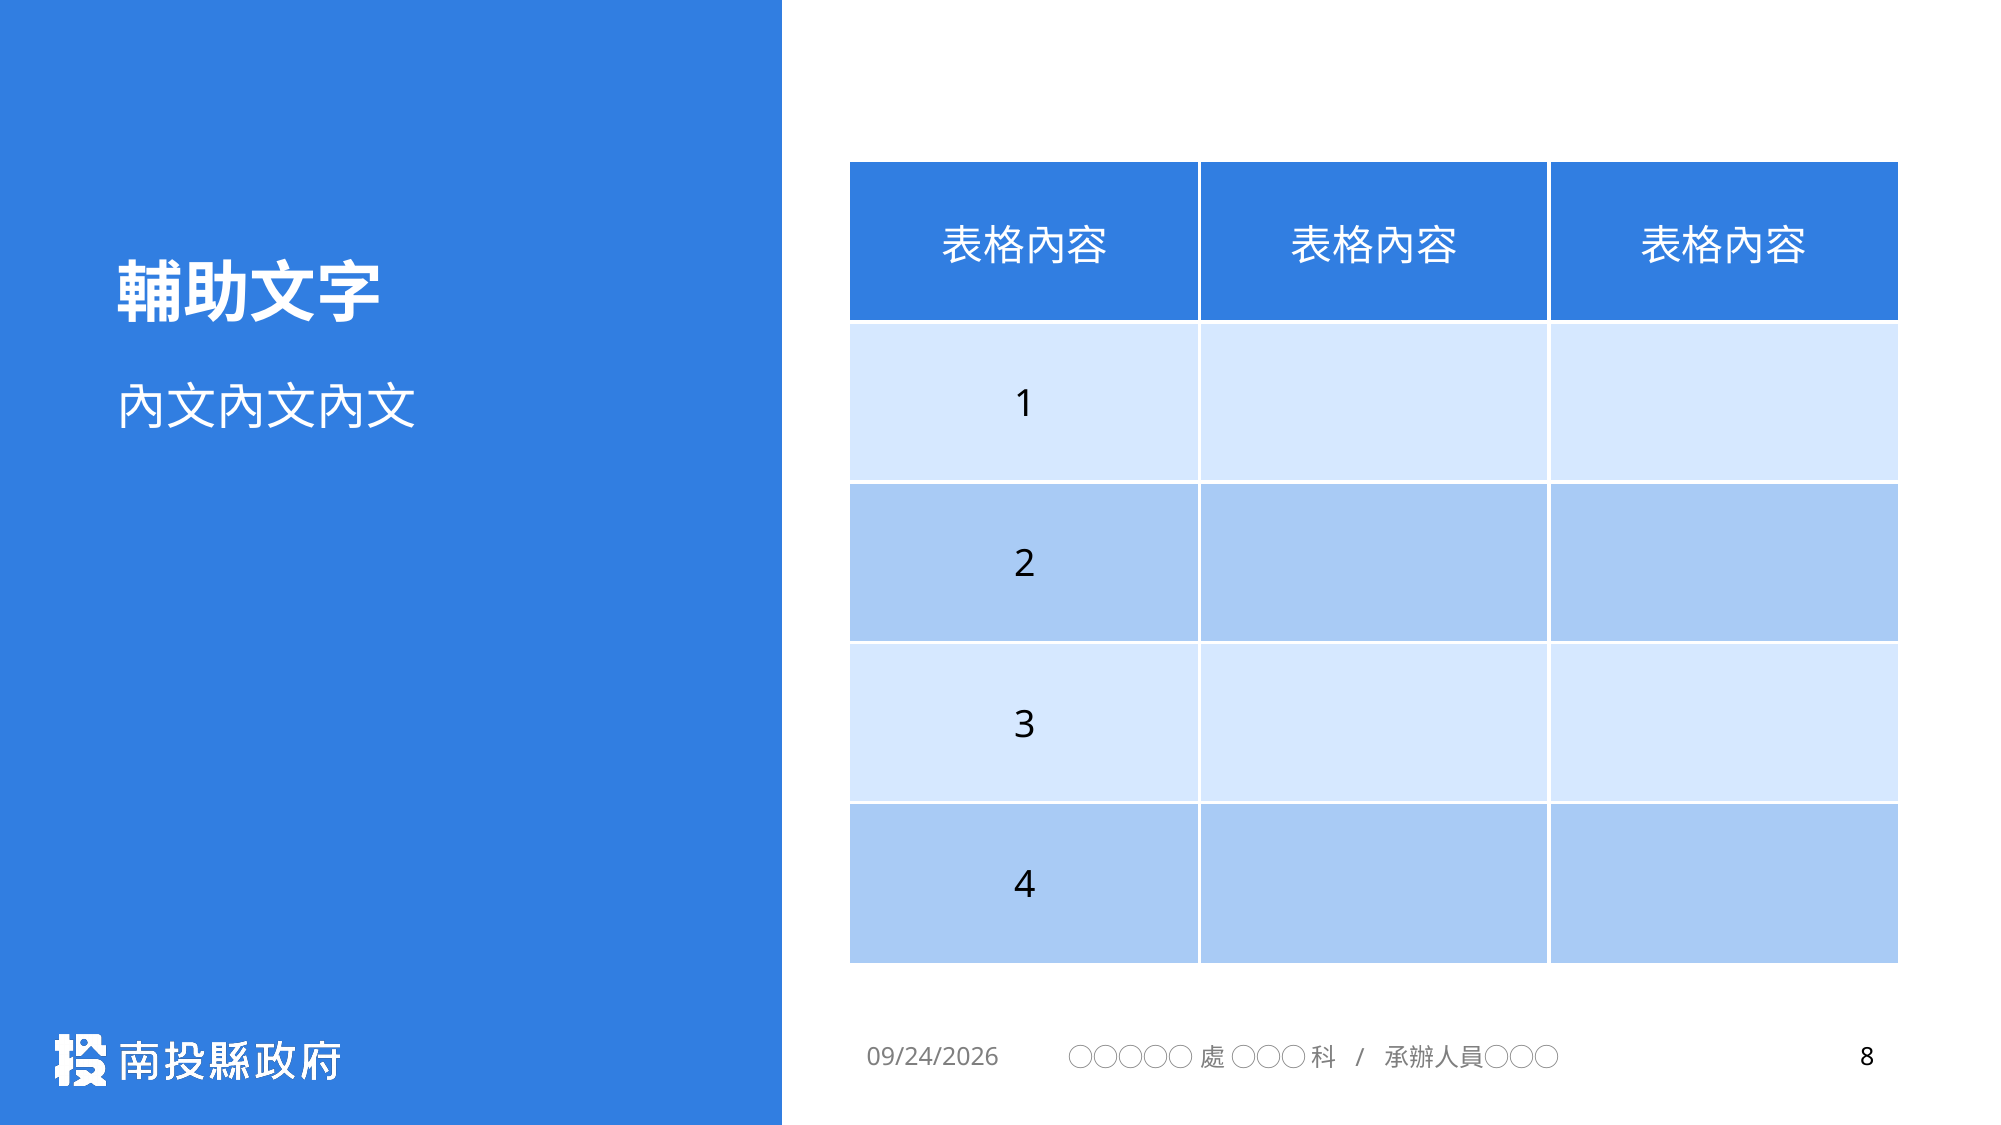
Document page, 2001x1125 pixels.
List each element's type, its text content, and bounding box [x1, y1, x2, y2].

table_header 表格內容 [850, 162, 1198, 320]
text_box <編號> [1845, 1025, 1945, 1086]
table_cell [1201, 324, 1547, 480]
list 內文內文內文 [101, 337, 707, 963]
table_cell [1551, 324, 1898, 480]
text_box 07/29/2024 [850, 1025, 1016, 1086]
table_cell [1551, 804, 1898, 963]
table_cell [1201, 644, 1547, 801]
table_cell [1551, 644, 1898, 801]
table_cell 1 [850, 324, 1198, 480]
table_header 表格內容 [1201, 162, 1547, 320]
text_box ◯◯◯◯◯處 ◯◯◯ 科 / 承辦人員◯◯◯ [1053, 1025, 1807, 1086]
table_cell 3 [850, 644, 1198, 801]
table_cell [1551, 484, 1898, 641]
table_cell [1201, 484, 1547, 641]
table_header 表格內容 [1551, 162, 1898, 320]
picture [55, 1034, 340, 1086]
table_cell [1201, 804, 1547, 963]
table_cell 4 [850, 804, 1198, 963]
table_cell 2 [850, 484, 1198, 641]
title 輔助文字 [101, 75, 707, 337]
